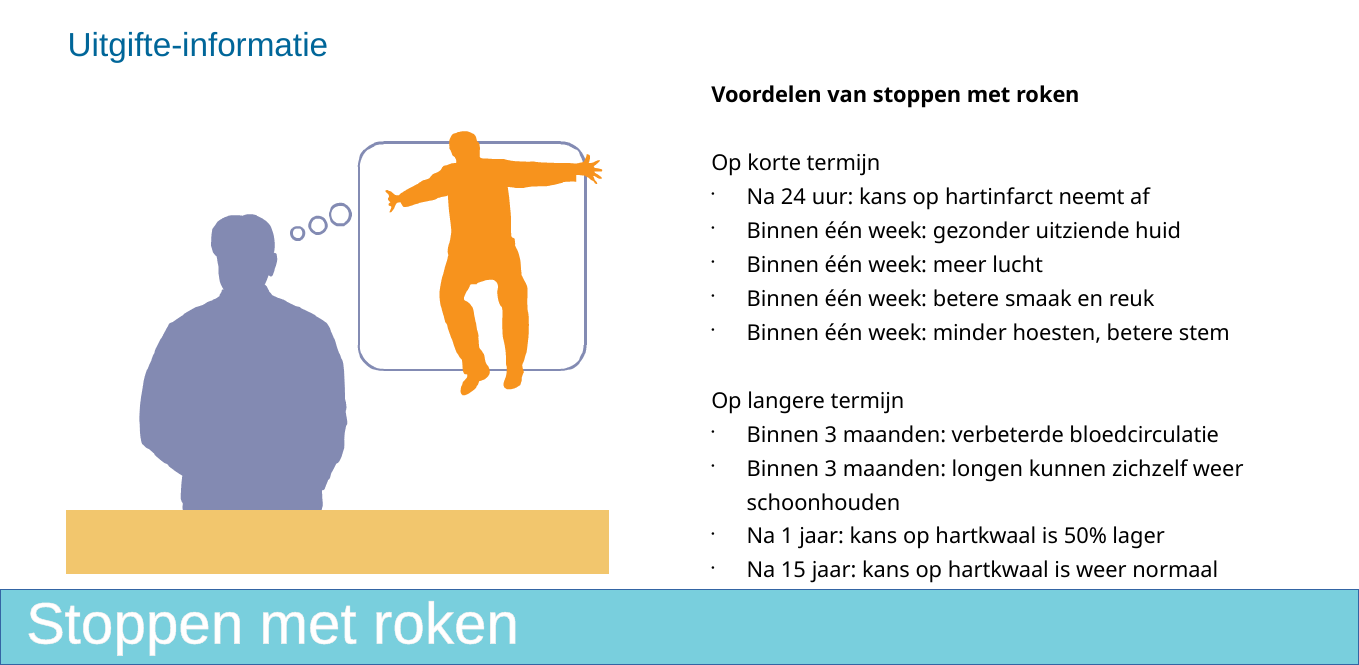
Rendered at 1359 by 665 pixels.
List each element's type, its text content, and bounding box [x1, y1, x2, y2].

text_box [0, 589, 1359, 665]
title Uitgifte-informatie [67, 26, 1291, 101]
picture [66, 118, 609, 574]
text_box Voordelen van stoppen met roken Op korte termijn Na 24 uur: kans op hartinfarct neemt af Binnen één week: gezonder uitziende huid Binnen één week: meer lucht Binnen één week: betere smaak en reuk Binnen één week: minder hoesten, betere stem Op langere termijn Binnen 3 maanden: verbeterde bloedcirculatie Binnen 3 maanden: longen kunnen zichzelf weer schoonhouden Na 1 jaar: kans op hartkwaal is 50% lager Na 15 jaar: kans op hartkwaal is weer normaal Na 10-14 jaar: kans op kanker weer normaal [696, 67, 1306, 589]
title Stoppen met roken [26, 590, 846, 665]
